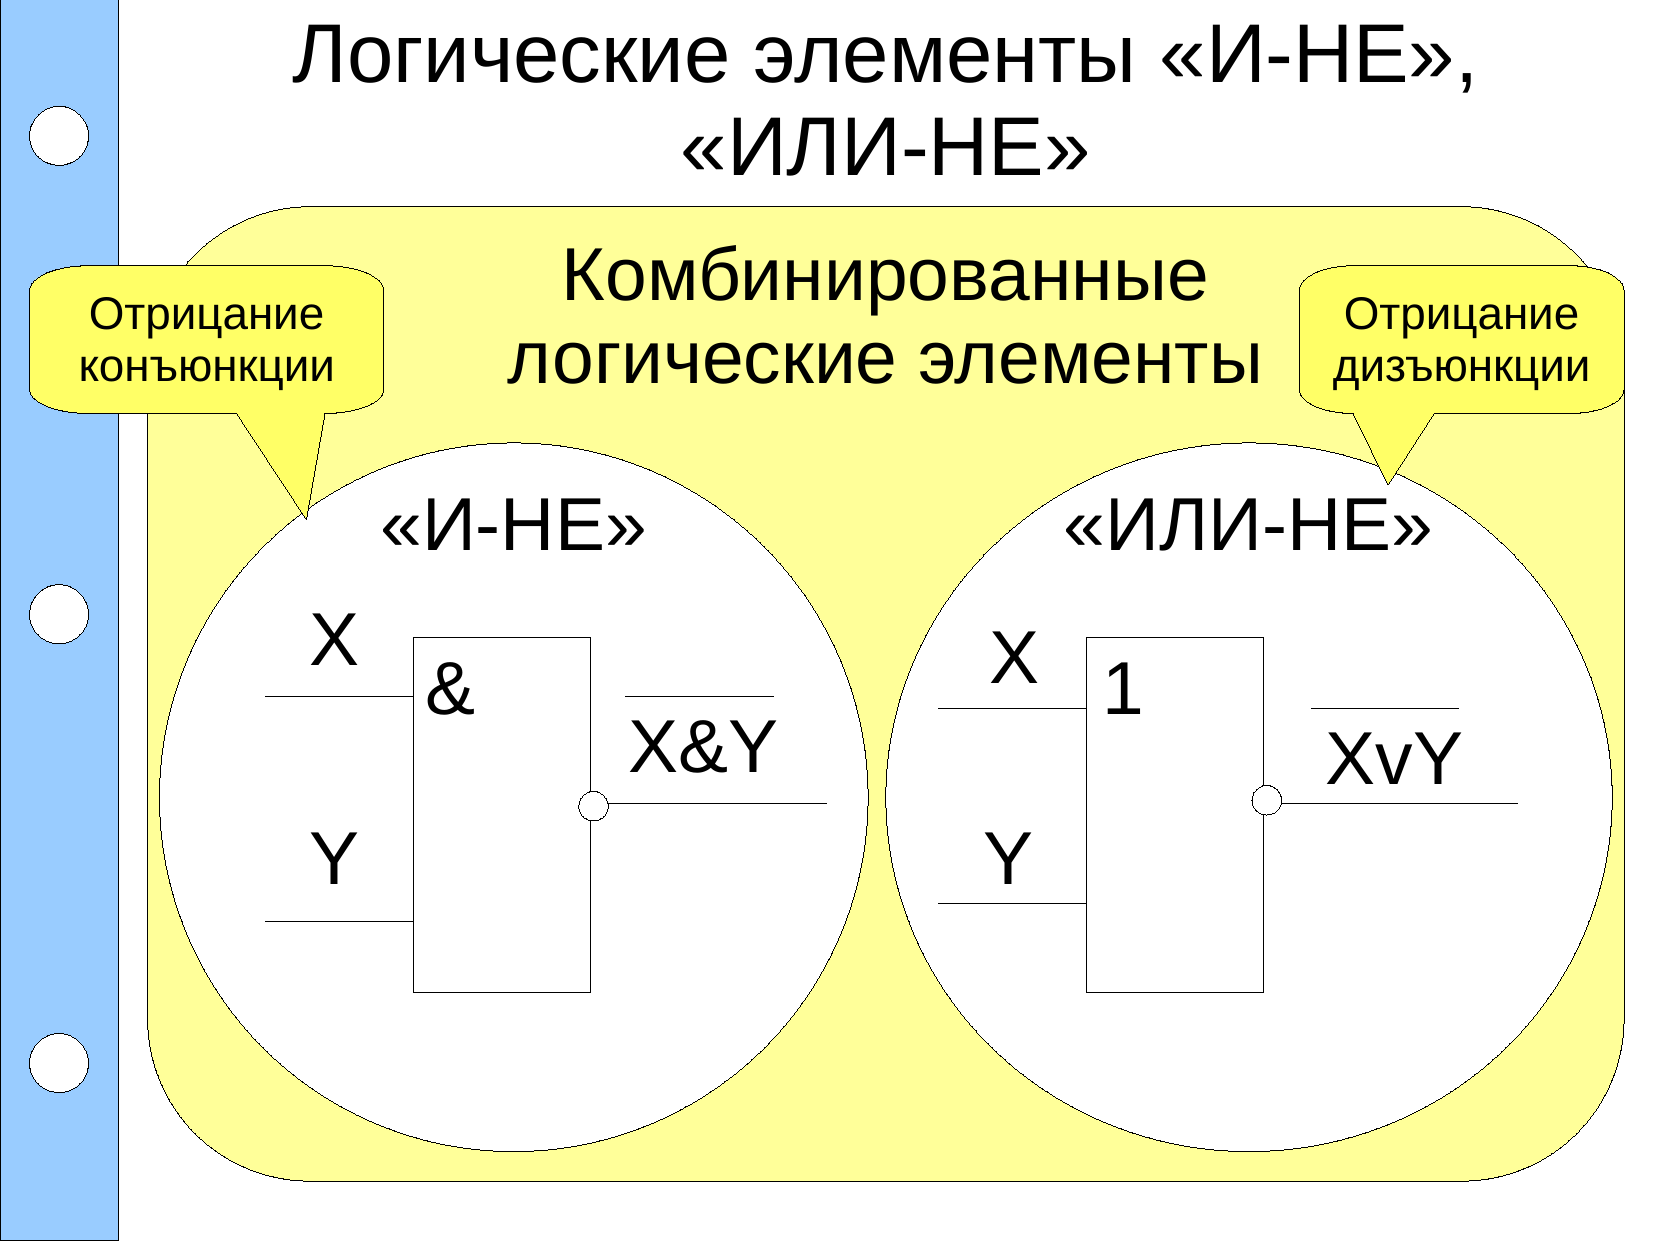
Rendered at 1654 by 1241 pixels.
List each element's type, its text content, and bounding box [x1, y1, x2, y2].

text_box [578, 791, 609, 821]
text_box 1 [1086, 637, 1264, 993]
text_box Логические элементы «И-НЕ», «ИЛИ-НЕ» [177, 0, 1595, 201]
text_box [1251, 785, 1282, 816]
text_box Х [974, 608, 1063, 708]
text_box Y [968, 809, 1058, 908]
text_box «ИЛИ-НЕ» [885, 442, 1613, 1152]
text_box [0, 0, 119, 1241]
text_box Х&Y [614, 696, 916, 796]
text_box Комбинированные логические элементы [147, 390, 1625, 1182]
text_box ХvY [1311, 708, 1506, 808]
text_box & [413, 637, 591, 993]
text_box «И-НЕ» [159, 442, 869, 1152]
text_box Y [295, 809, 384, 908]
text_box Х [295, 590, 384, 690]
text_box Комбинированные логические элементы [185, 206, 1588, 696]
text_box Отрицание конъюнкции [29, 265, 384, 520]
text_box Отрицание дизъюнкции [1299, 265, 1625, 485]
